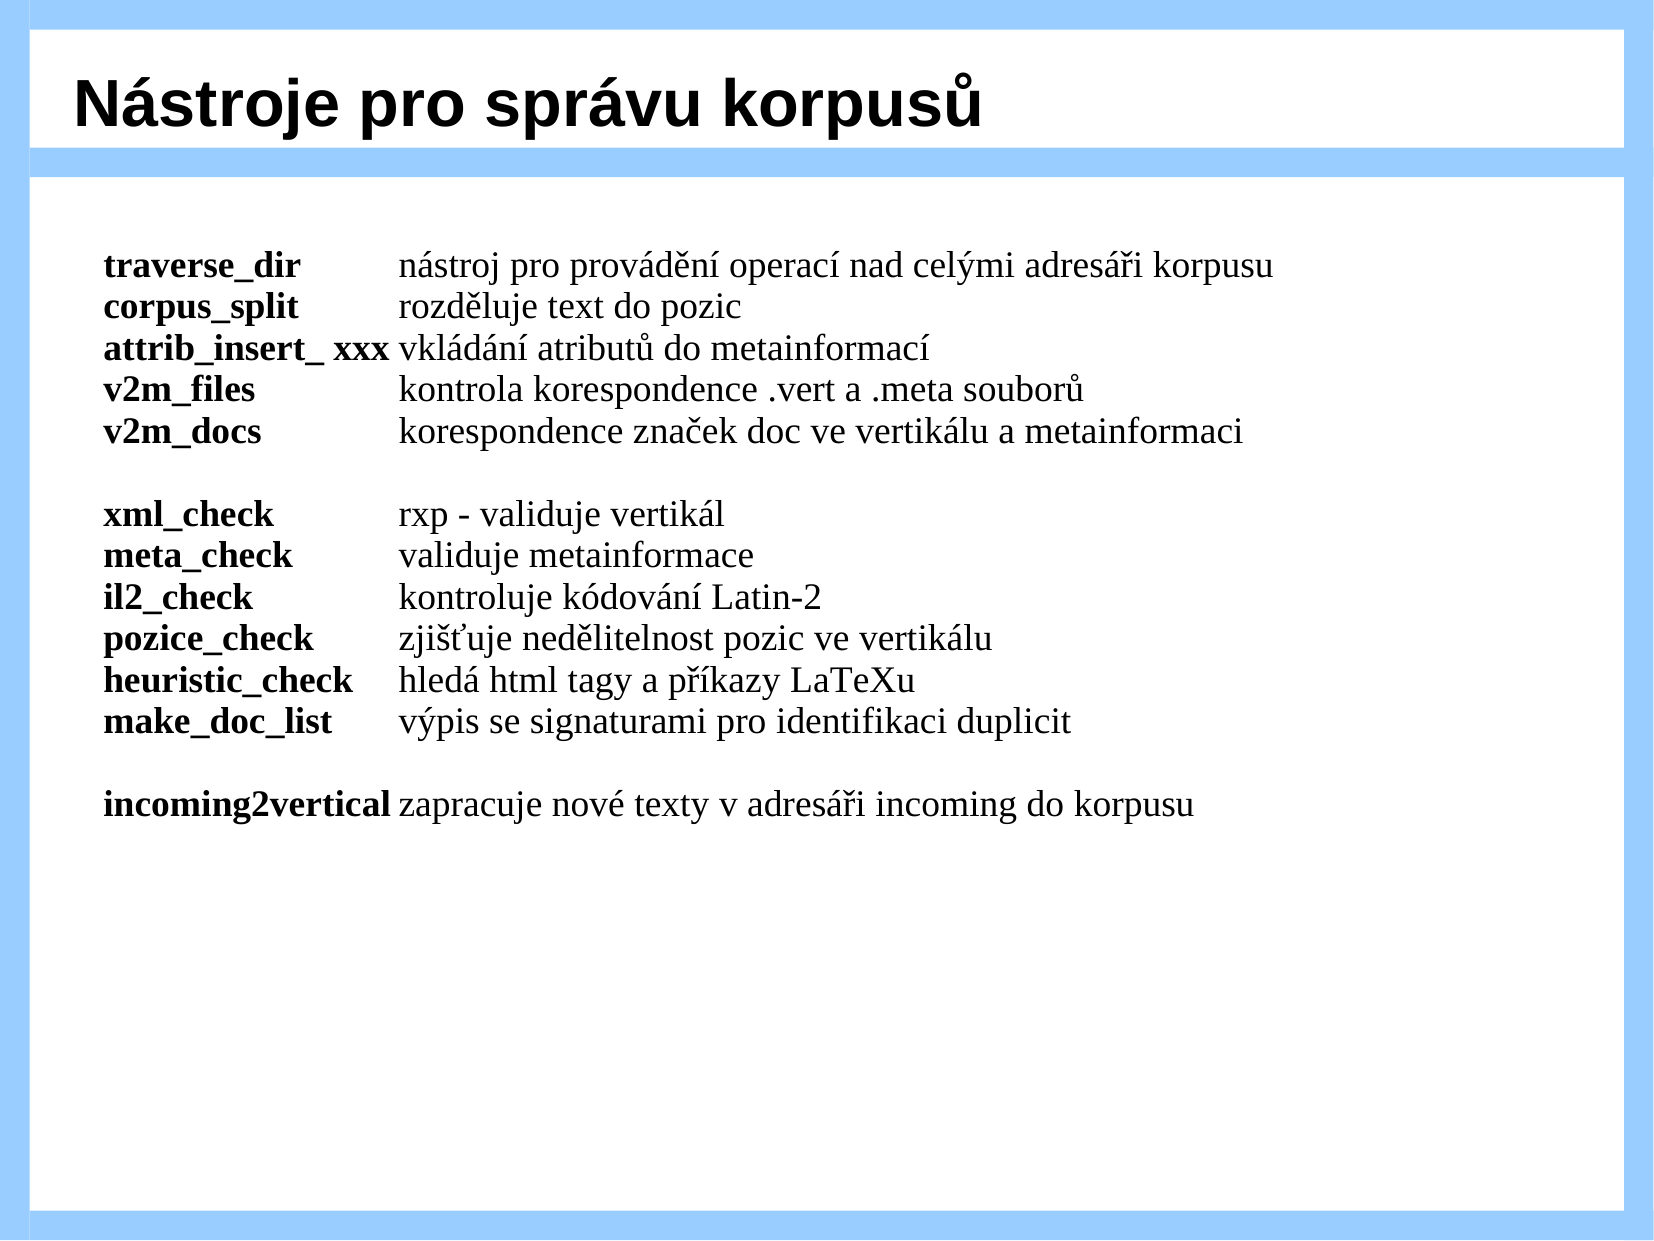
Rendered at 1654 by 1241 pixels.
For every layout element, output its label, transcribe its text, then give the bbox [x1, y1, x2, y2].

text_box traverse_dir nástroj pro provádění operací nad celými adresáři korpusu corpus_split rozděluje text do pozic attrib_insert_ xxx vkládání atributů do metainformací v2m_files kontrola korespondence .vert a .meta souborů v2m_docs korespondence značek doc ve vertikálu a metainformaci xml_check rxp - validuje vertikál meta_check validuje metainformace il2_check kontroluje kódování Latin-2 pozice_check zjišťuje nedělitelnost pozic ve vertikálu heuristic_check hledá html tagy a příkazy LaTeXu make_doc_list výpis se signaturami pro identifikaci duplicit incoming2vertical zapracuje nové texty v adresáři incoming do korpusu [88, 236, 1536, 855]
text_box Nástroje pro správu korpusů [59, 58, 1152, 148]
